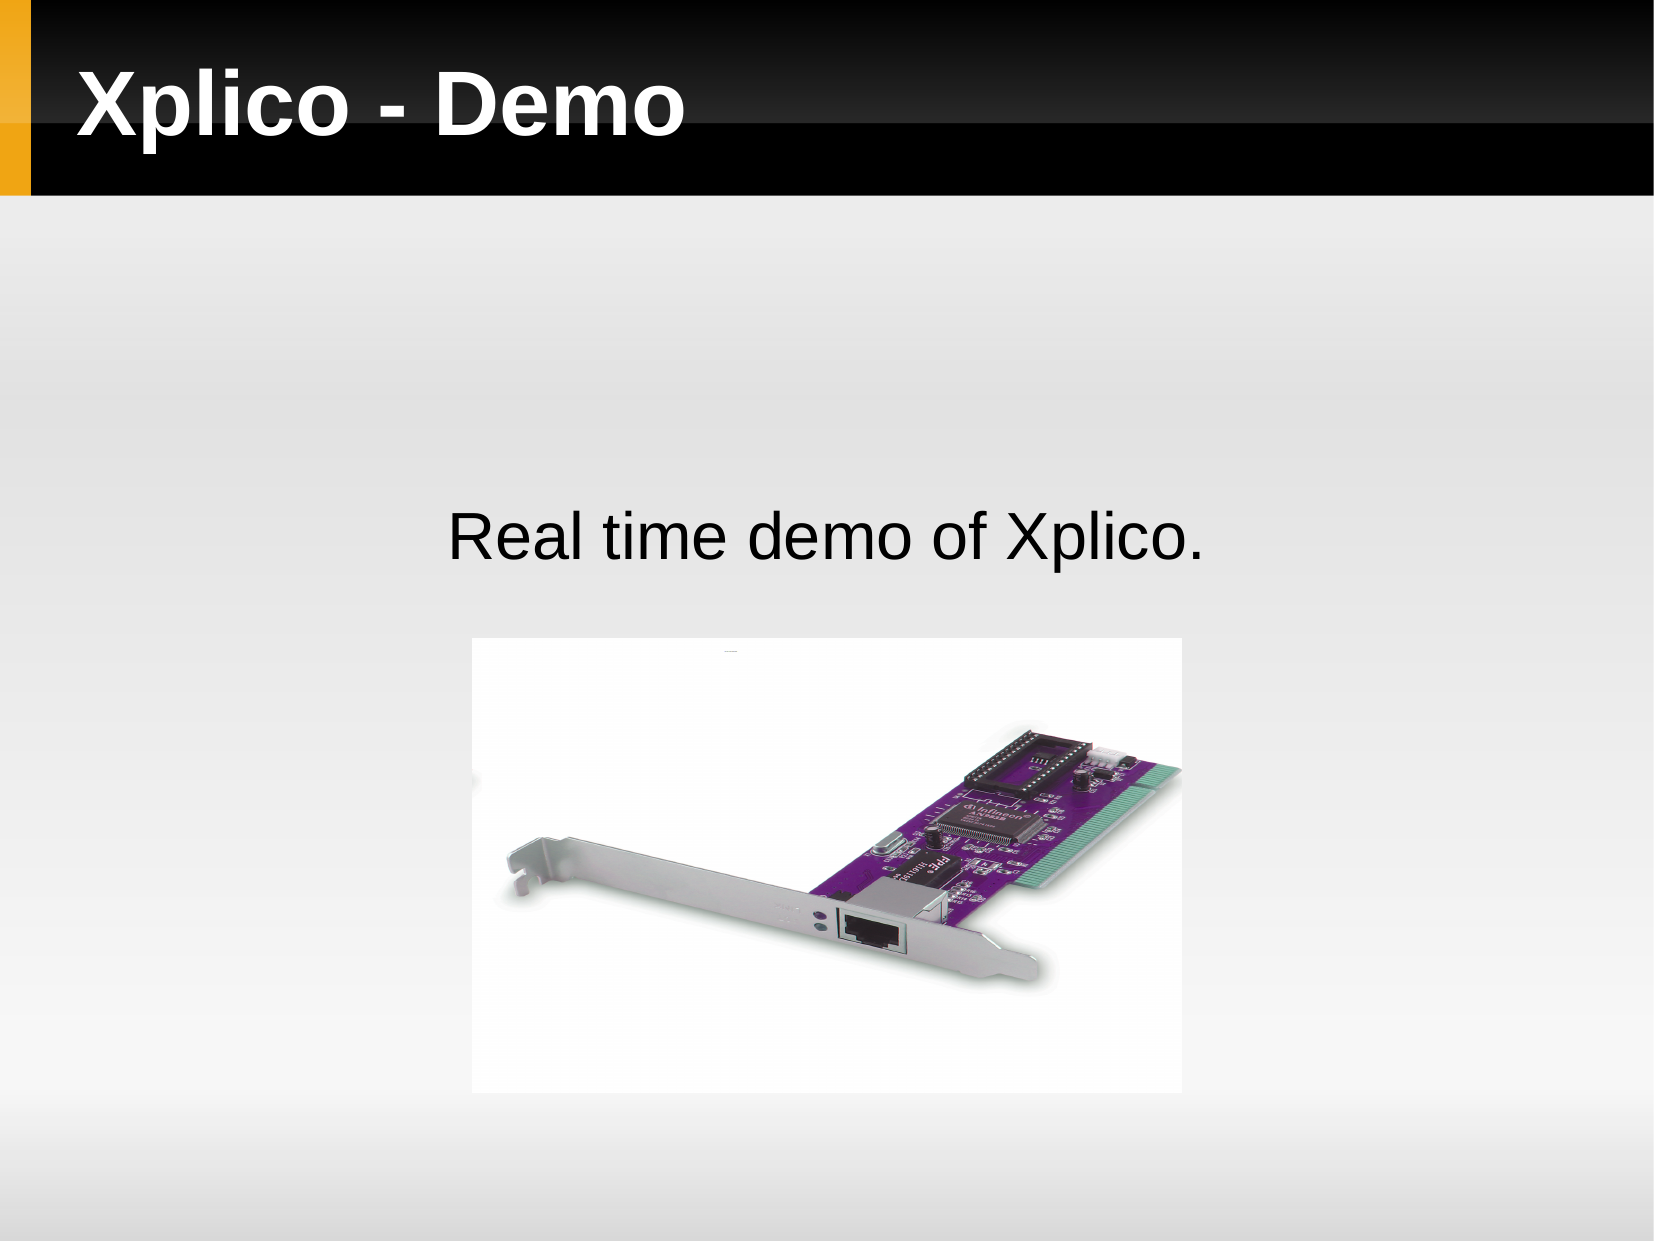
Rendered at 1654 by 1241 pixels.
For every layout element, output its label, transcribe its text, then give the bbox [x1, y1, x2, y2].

title Xplico - Demo [76, 7, 1565, 200]
picture [0, 0, 1654, 1241]
list Real time demo of Xplico. [82, 290, 1571, 1094]
